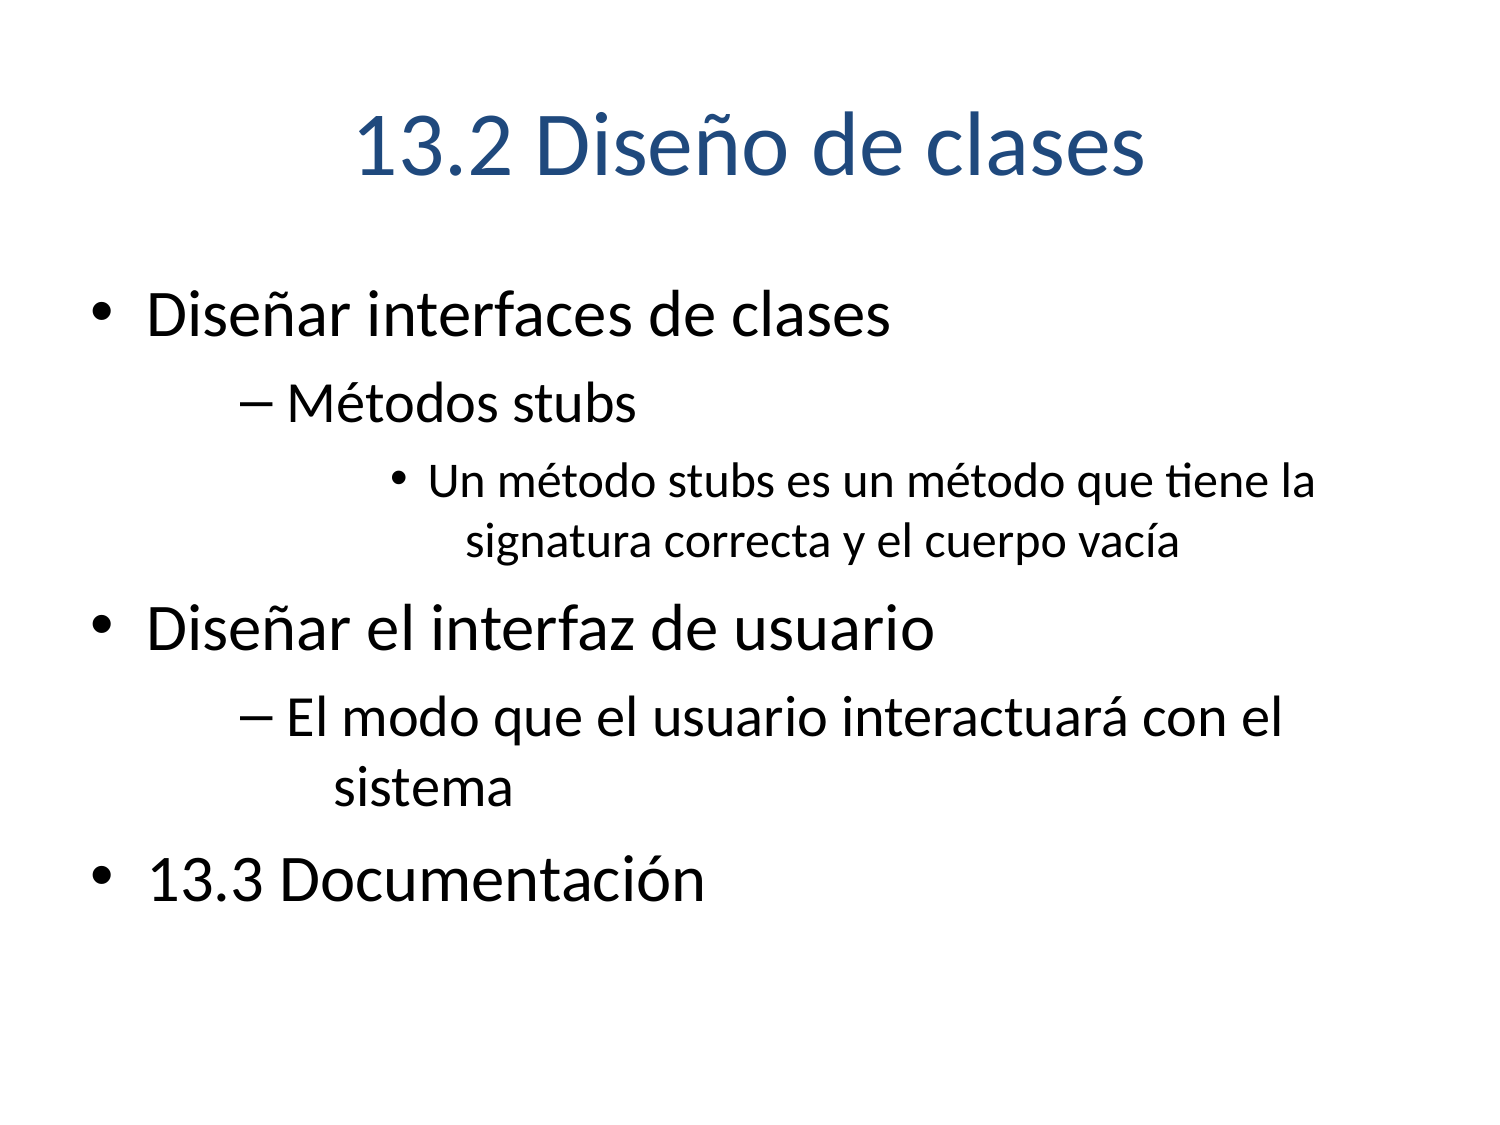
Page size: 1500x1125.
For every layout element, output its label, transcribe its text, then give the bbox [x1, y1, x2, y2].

list Diseñar interfaces de clases Métodos stubs Un método stubs es un método que tiene la signatura correcta y el cuerpo vacía Diseñar el interfaz de usuario El modo que el usuario interactuará con el sistema 13.3 Documentación [75, 262, 1426, 1005]
title 13.2 Diseño de clases [75, 45, 1426, 233]
